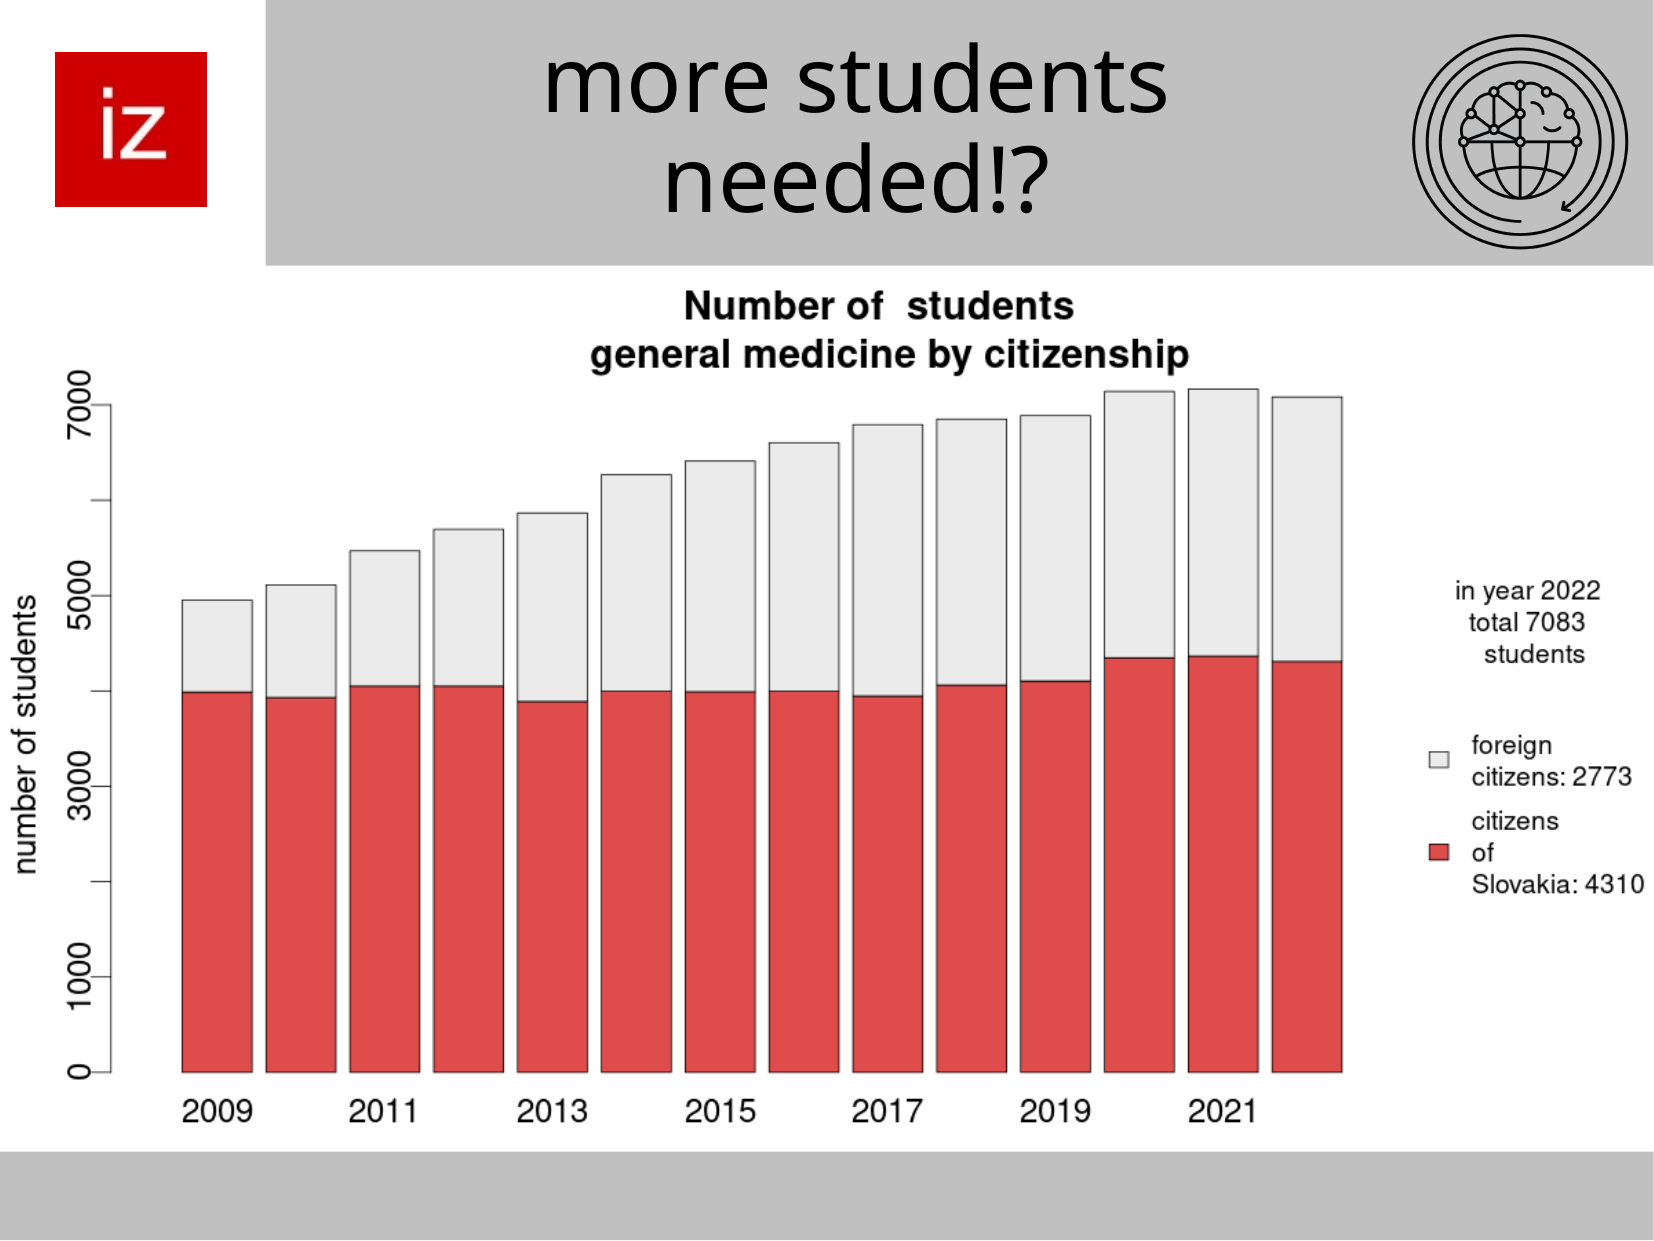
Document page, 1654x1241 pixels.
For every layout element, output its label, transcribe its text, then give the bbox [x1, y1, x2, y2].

picture [4, 0, 1654, 1139]
title more students needed!? [354, 29, 1359, 236]
picture [55, 52, 207, 207]
